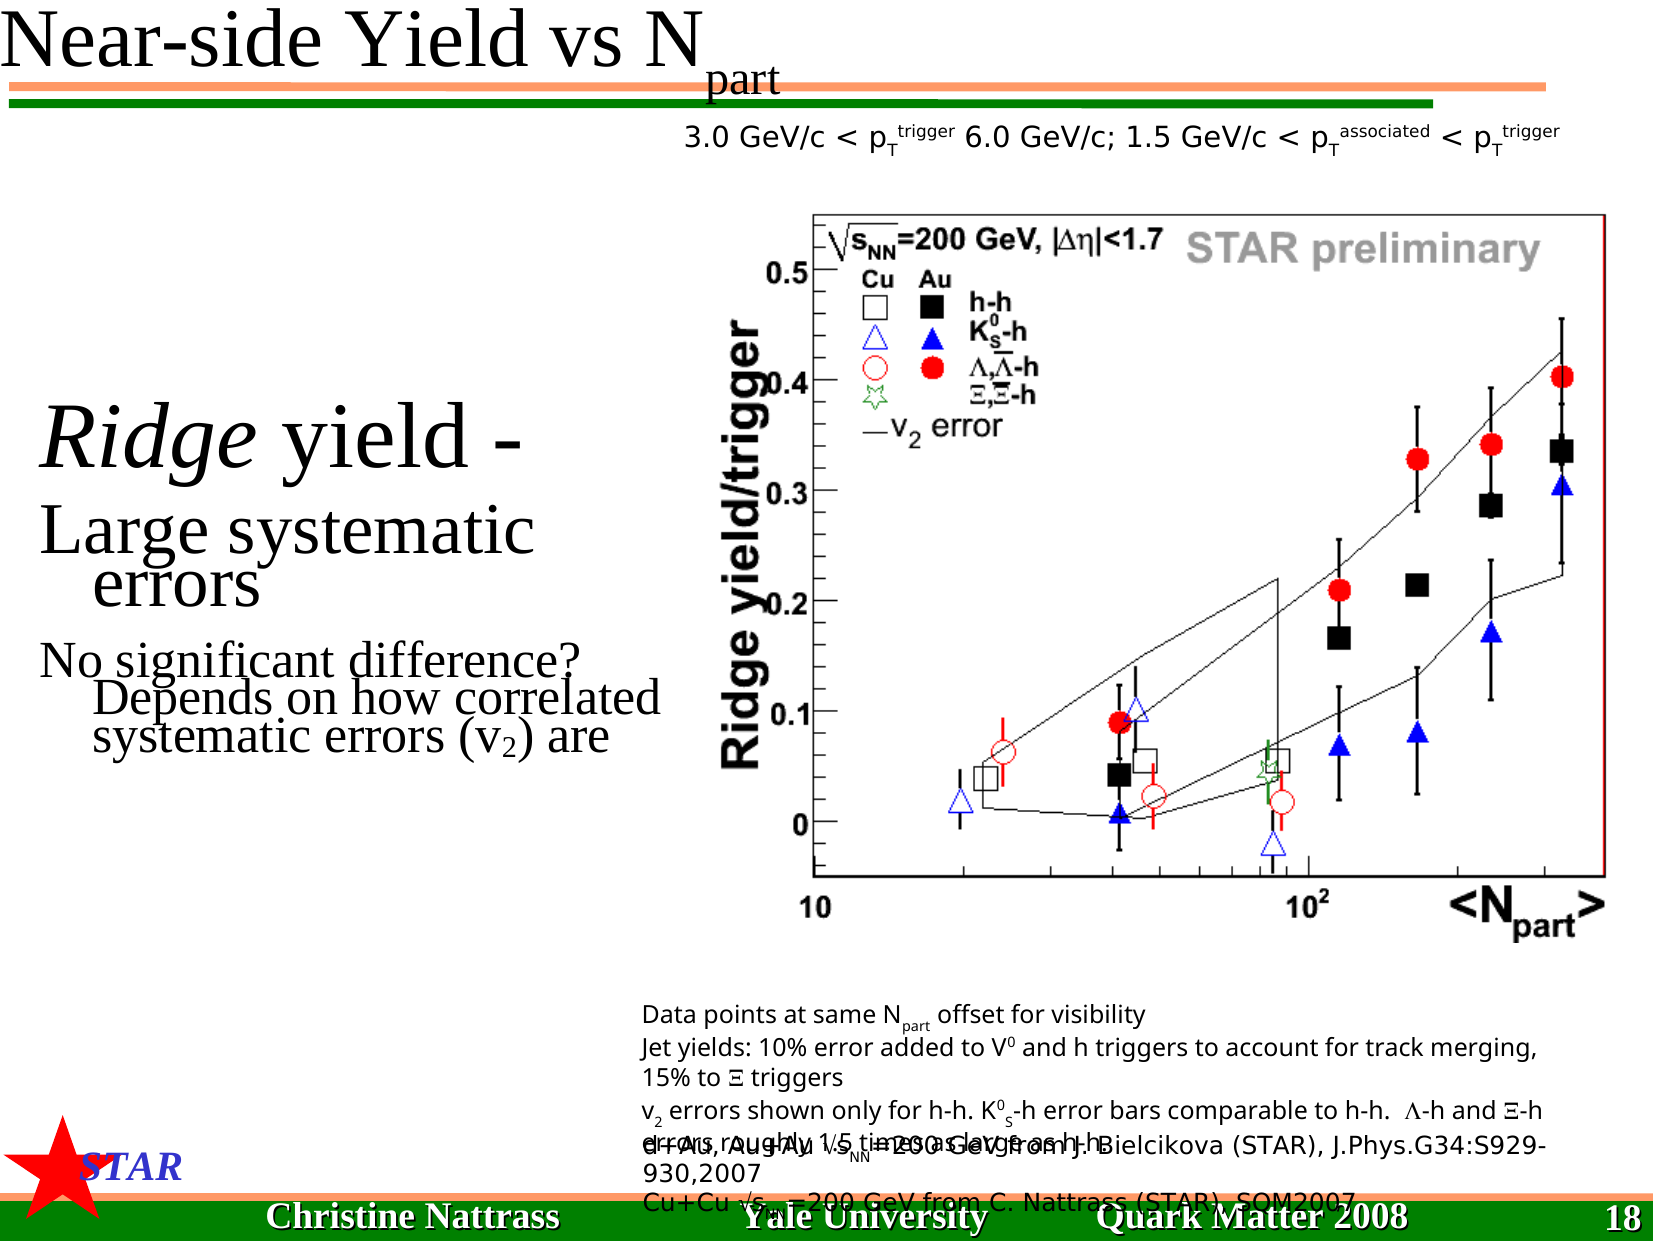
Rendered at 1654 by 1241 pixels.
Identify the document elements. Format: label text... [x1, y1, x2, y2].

text_box d+Au, Au+Au √sNN=200 GeV from J. Bielcikova (STAR), J.Phys.G34:S929-930,2007 Cu+Cu √sNN=200 GeV from C. Nattrass (STAR), SQM2007 [627, 1123, 1640, 1183]
text_box [668, 167, 1648, 993]
picture [714, 207, 1615, 943]
text_box Ridge yield - Large systematic errors No significant difference? Depends on how correlated systematic errors (v2) are [22, 412, 695, 713]
text_box Data points at same Npart offset for visibility Jet yields: 10% error added to V0 and h triggers to account for track merging, 15% to  triggers v2 errors shown only for h-h. K0S-h error bars comparable to h-h. -h and -h errors roughly 1.5 times as large as h-h. [626, 989, 1602, 1183]
text_box Near-side Yield vs Npart [0, 0, 1654, 127]
text_box 3.0 GeV/c < pTtrigger 6.0 GeV/c; 1.5 GeV/c < pTassociated < pTtrigger [668, 127, 1654, 172]
